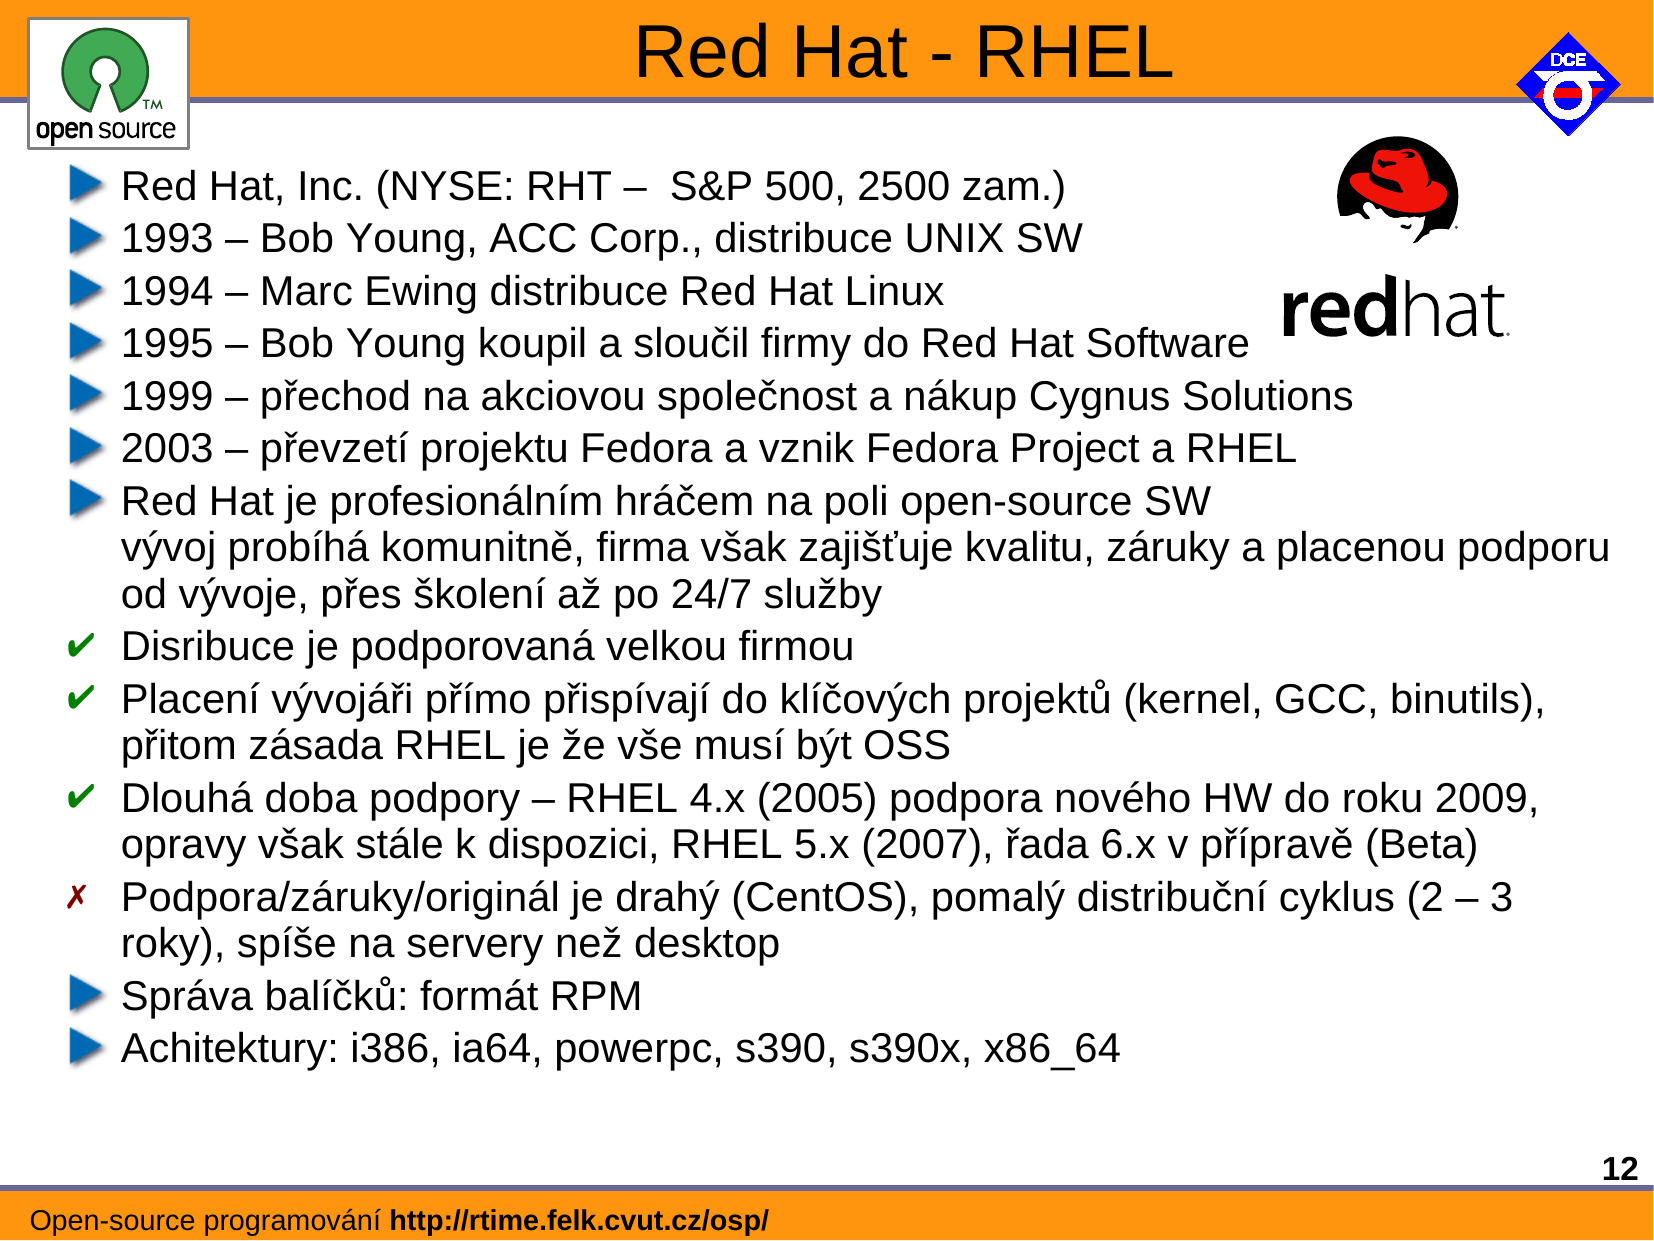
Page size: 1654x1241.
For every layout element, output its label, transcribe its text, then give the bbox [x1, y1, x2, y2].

text_box [1481, 284, 1505, 337]
text_box [1310, 292, 1350, 337]
text_box [1446, 292, 1477, 337]
text_box [1405, 279, 1439, 336]
text_box [1283, 292, 1308, 336]
title Red Hat - RHEL [178, 4, 1631, 98]
text_box [1337, 136, 1459, 258]
list Red Hat, Inc. (NYSE: RHT – S&P 500, 2500 zam.) 1993 – Bob Young, ACC Corp., distribuce UNIX SW 1994 – Marc Ewing distribuce Red Hat Linux 1995 – Bob Young koupil a sloučil firmy do Red Hat Software 1999 – přechod na akciovou společnost a nákup Cygnus Solutions 2003 – převzetí projektu Fedora a vznik Fedora Project a RHEL Red Hat je profesionálním hráčem na poli open-source SW vývoj probíhá komunitně, firma však zajišťuje kvalitu, záruky a placenou podporu od vývoje, přes školení až po 24/7 služby Disribuce je podporovaná velkou firmou Placení vývojáři přímo přispívají do klíčových projektů (kernel, GCC, binutils), přitom zásada RHEL je že vše musí být OSS Dlouhá doba podpory – RHEL 4.x (2005) podpora nového HW do roku 2009, opravy však stále k dispozici, RHEL 5.x (2007), řada 6.x v přípravě (Beta) Podpora/záruky/originál je drahý (CentOS), pomalý distribuční cyklus (2 – 3 roky), spíše na servery než desktop Správa balíčků: formát RPM Achitektury: i386, ia64, powerpc, s390, s390x, x86_64 [49, 162, 1613, 1172]
text_box [1354, 273, 1397, 337]
